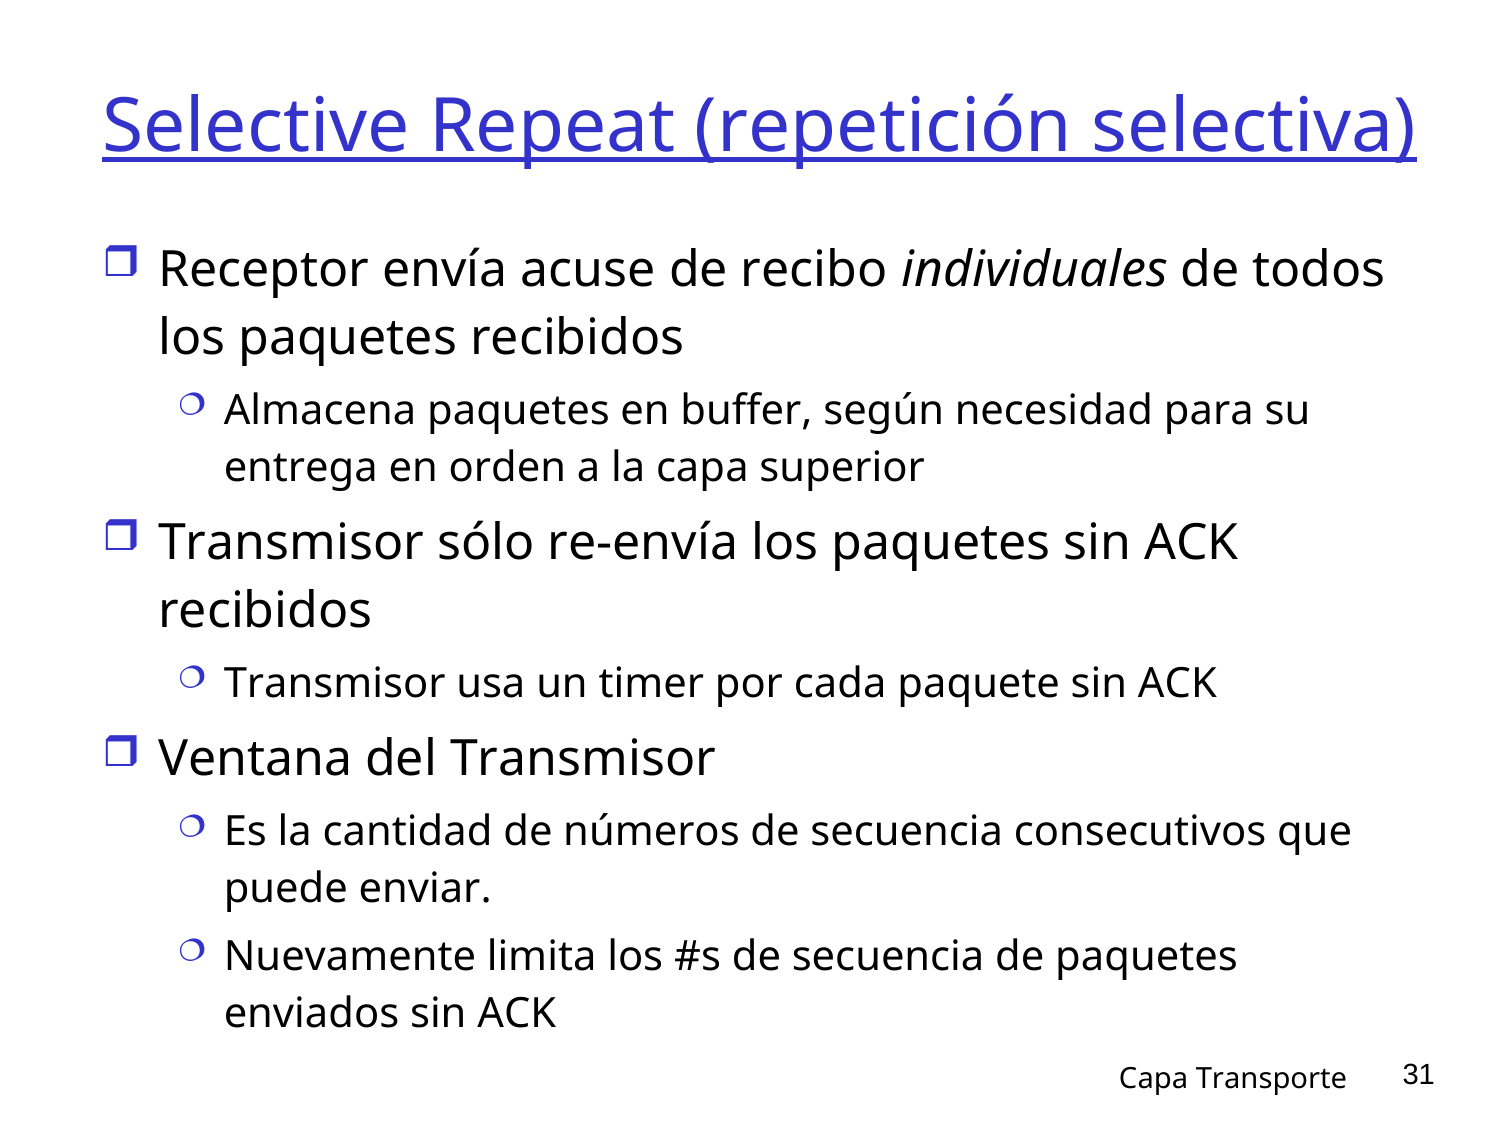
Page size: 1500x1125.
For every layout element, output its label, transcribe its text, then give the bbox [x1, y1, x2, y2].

title Selective Repeat (repetición selectiva)‏ [87, 27, 1463, 218]
list Receptor envía acuse de recibo individuales de todos los paquetes recibidos Almacena paquetes en buffer, según necesidad para su entrega en orden a la capa superior Transmisor sólo re-envía los paquetes sin ACK recibidos Transmisor usa un timer por cada paquete sin ACK Ventana del Transmisor Es la cantidad de números de secuencia consecutivos que puede enviar. Nuevamente limita los #s de secuencia de paquetes enviados sin ACK [87, 224, 1426, 1041]
